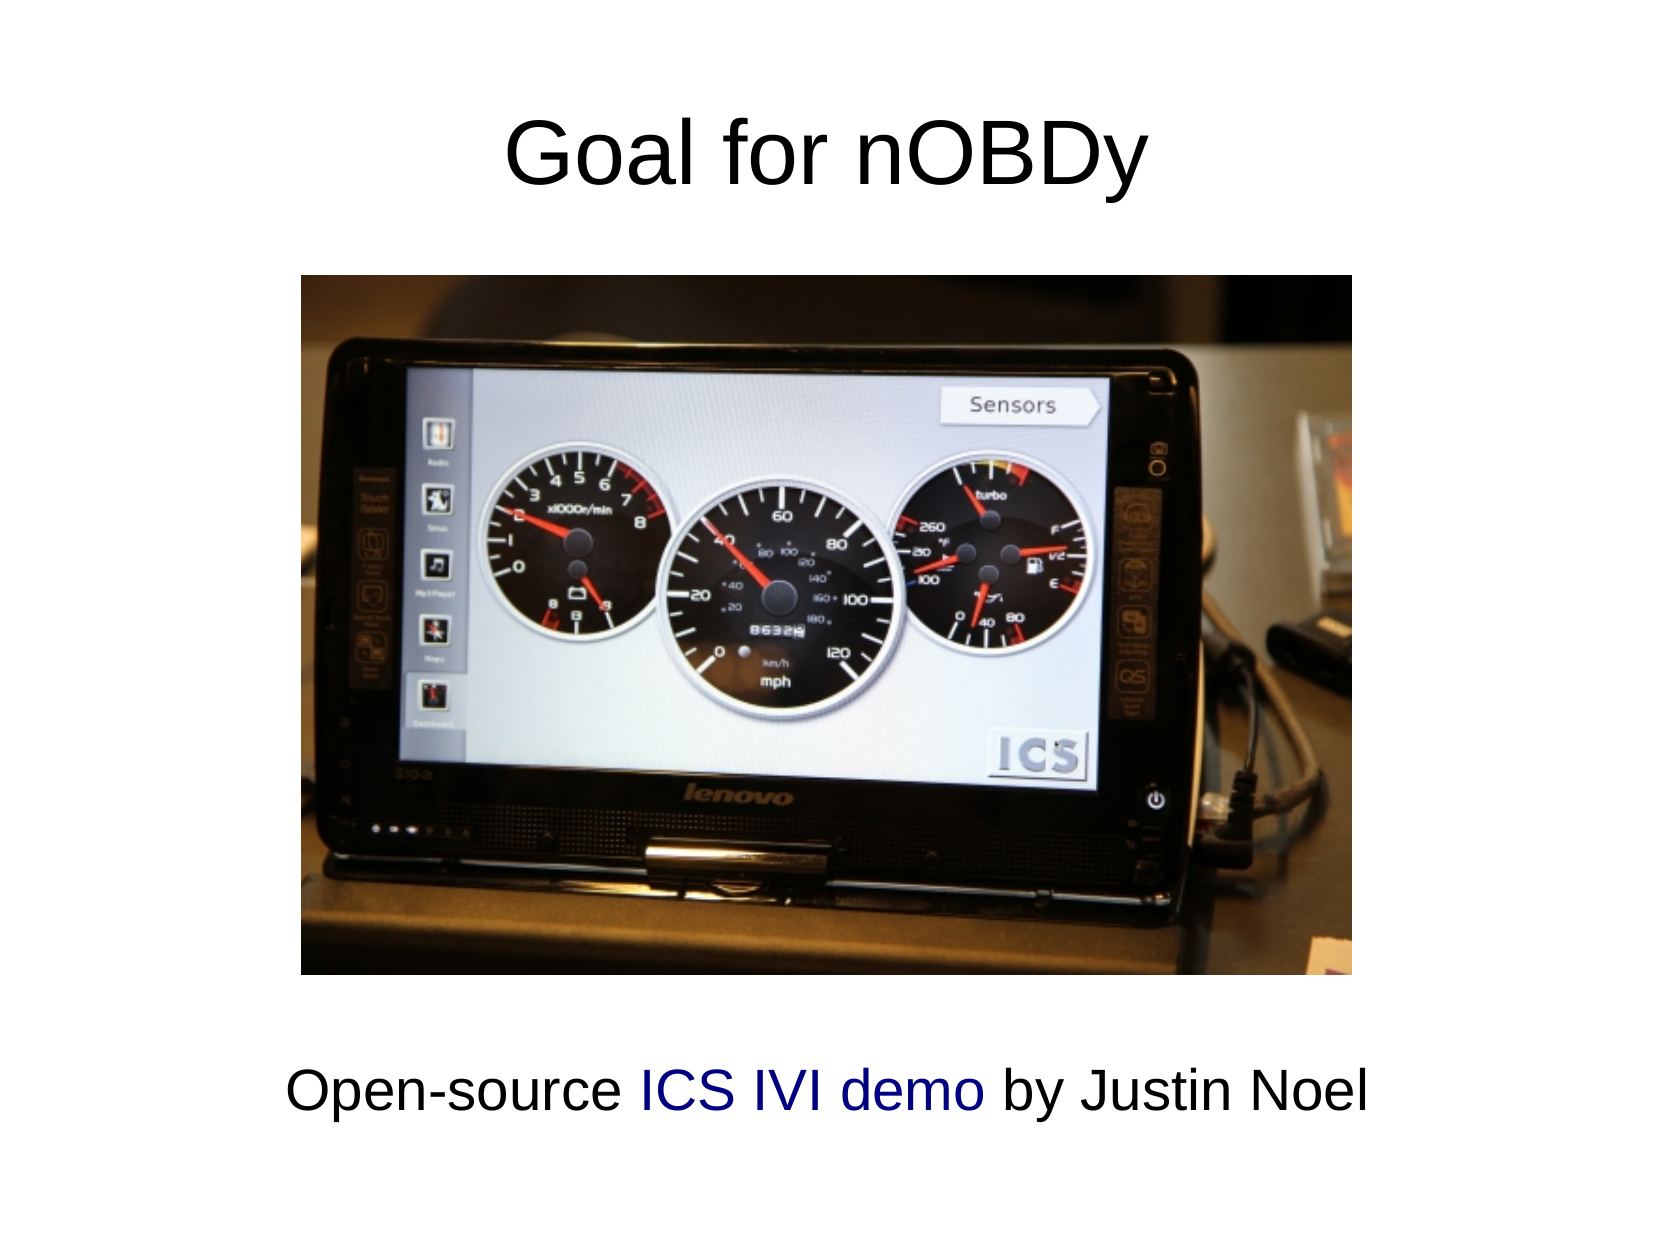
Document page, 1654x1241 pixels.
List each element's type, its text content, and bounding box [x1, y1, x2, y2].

picture [301, 275, 1352, 976]
text_box Open-source ICS IVI demo by Justin Noel [270, 1050, 1383, 1130]
title Goal for nOBDy [82, 49, 1571, 257]
